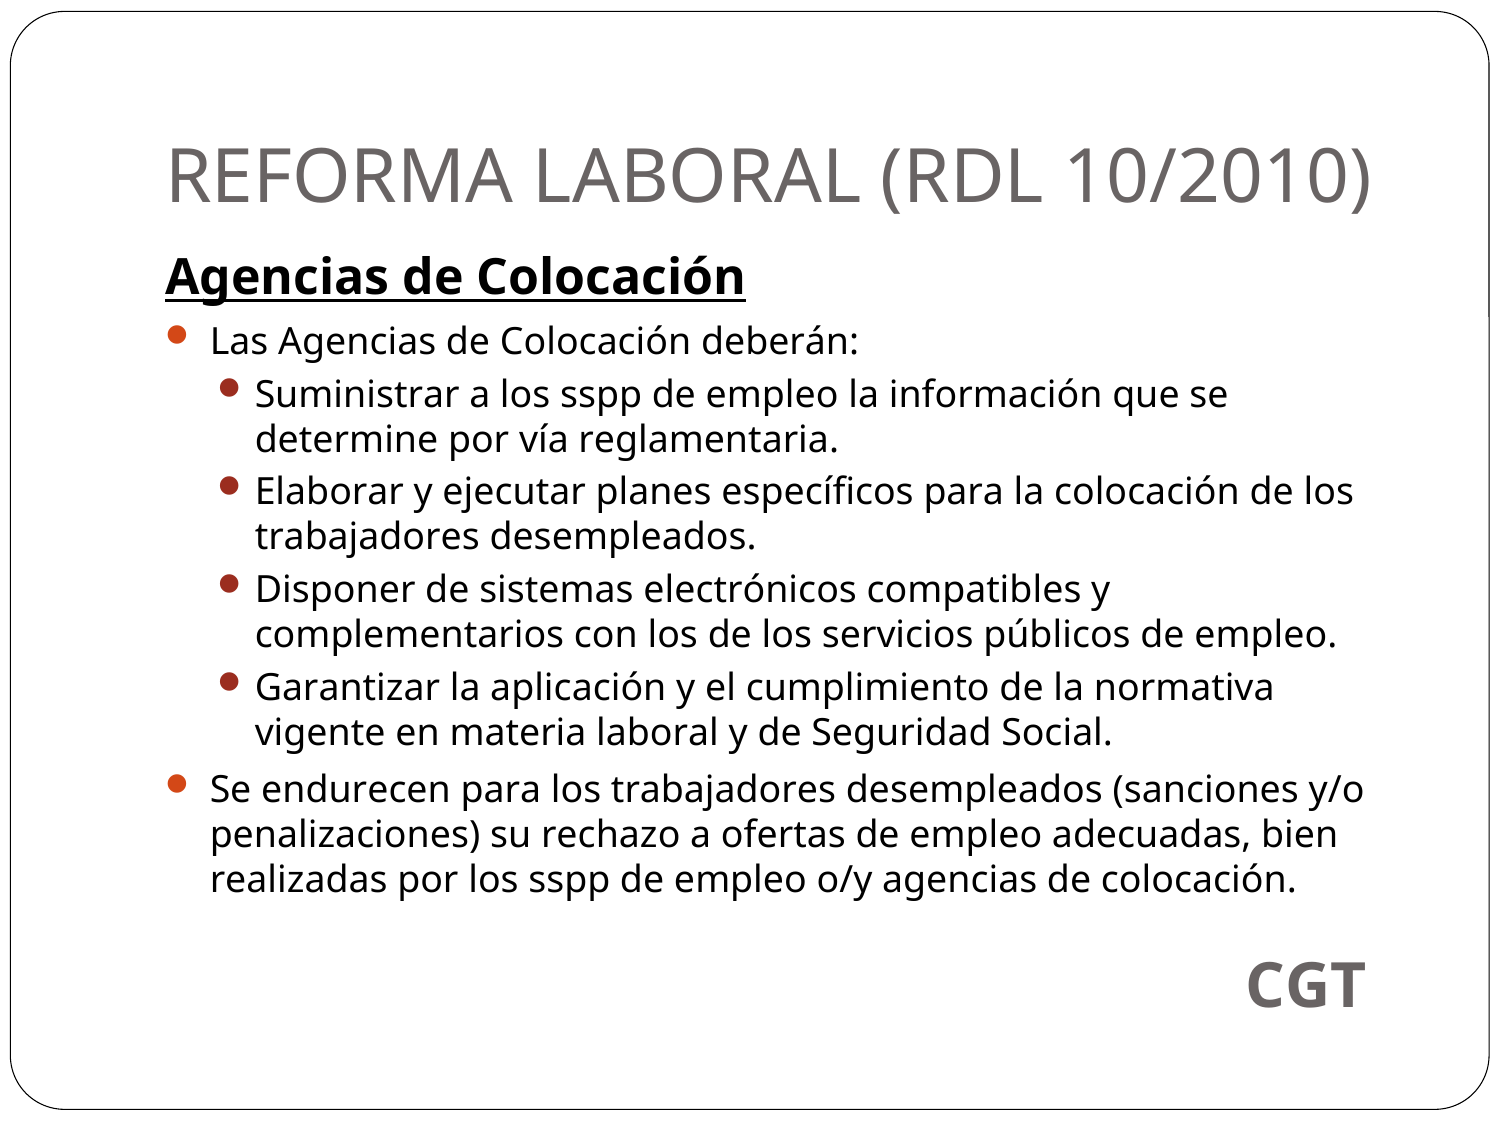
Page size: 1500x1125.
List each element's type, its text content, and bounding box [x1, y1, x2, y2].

list Agencias de Colocación Las Agencias de Colocación deberán: Suministrar a los sspp de empleo la información que se determine por vía reglamentaria. Elaborar y ejecutar planes específicos para la colocación de los trabajadores desempleados. Disponer de sistemas electrónicos compatibles y complementarios con los de los servicios públicos de empleo. Garantizar la aplicación y el cumplimiento de la normativa vigente en materia laboral y de Seguridad Social. Se endurecen para los trabajadores desempleados (sanciones y/o penalizaciones) su rechazo a ofertas de empleo adecuadas, bien realizadas por los sspp de empleo o/y agencias de colocación. [150, 237, 1426, 1125]
title REFORMA LABORAL (RDL 10/2010) [150, 29, 1426, 233]
text_box CGT [1230, 937, 1500, 1028]
